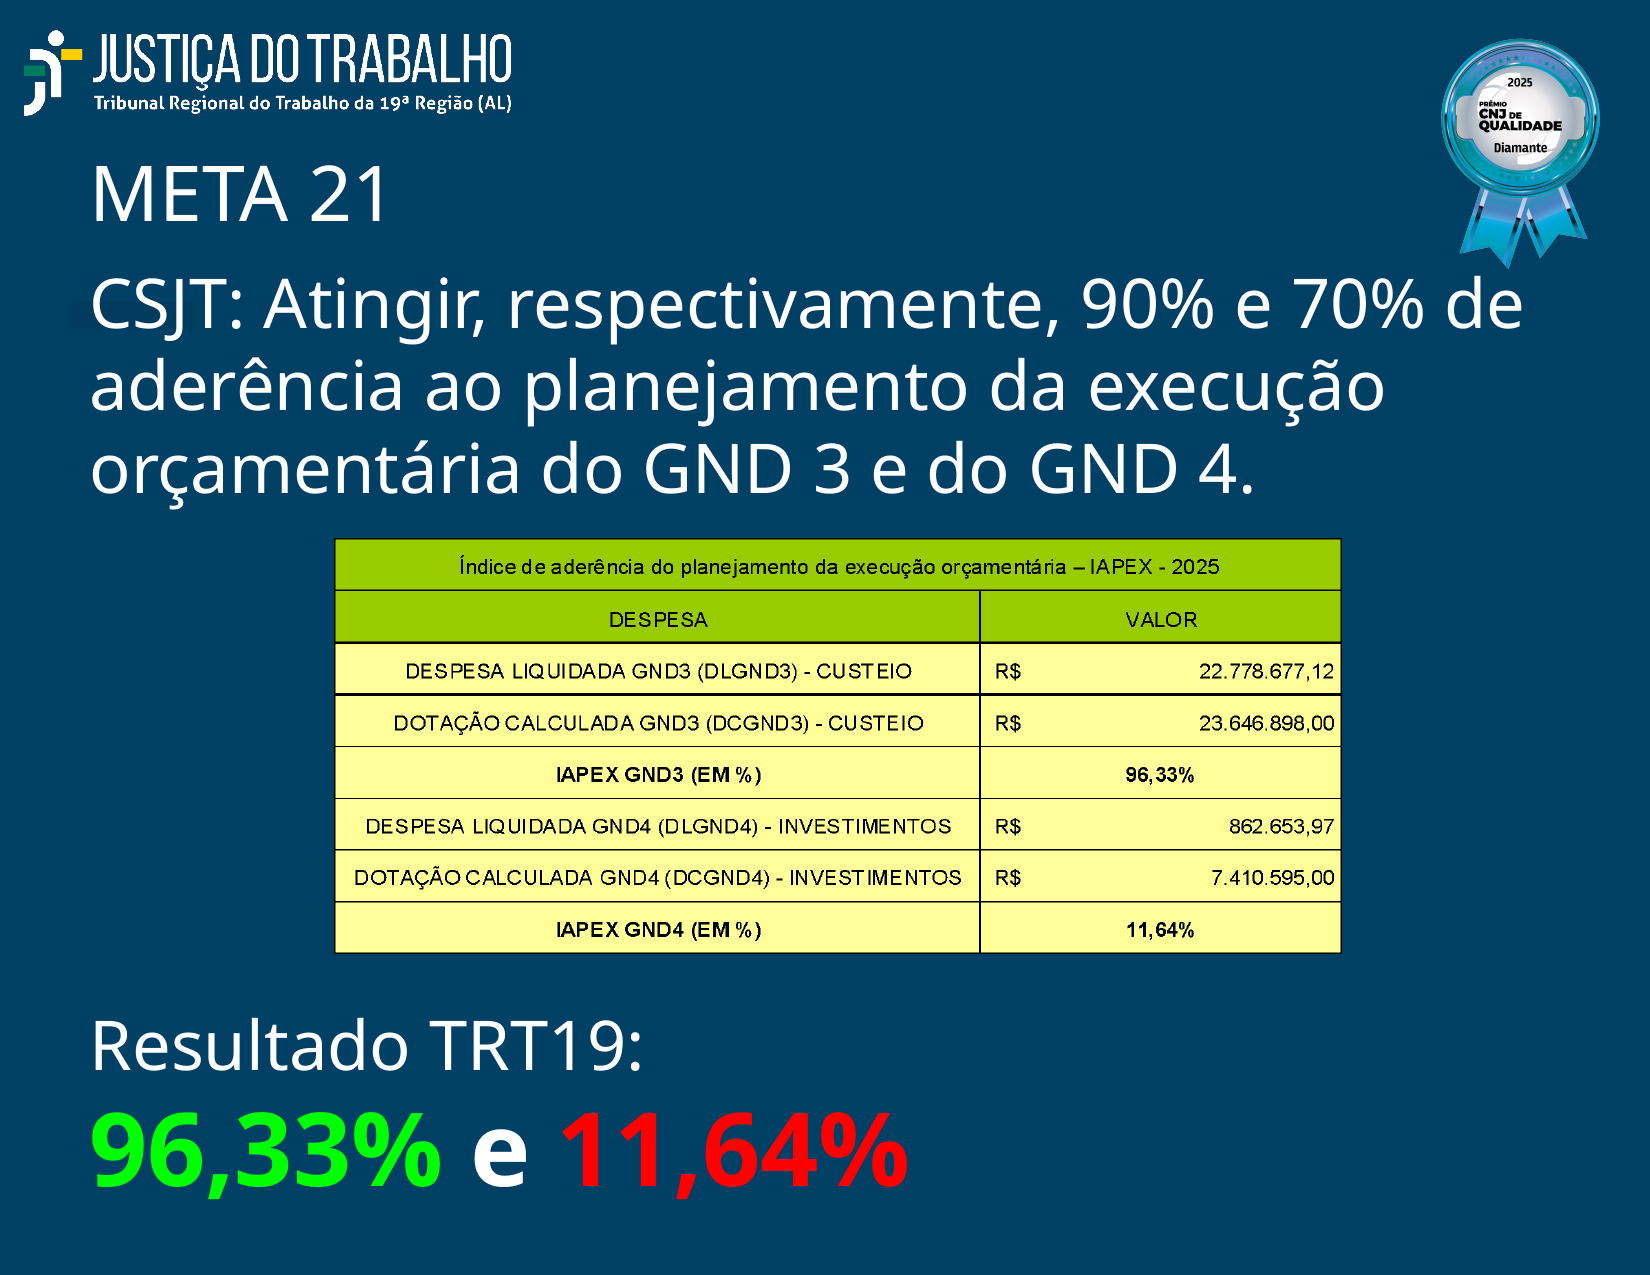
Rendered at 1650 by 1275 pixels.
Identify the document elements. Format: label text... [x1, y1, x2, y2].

picture [334, 538, 1342, 954]
title META 21 CSJT: Atingir, respectivamente, 90% e 70% de aderência ao planejamento da execução orçamentária do GND 3 e do GND 4. Resultado TRT19: 96,33% e 11,64% [71, 263, 1581, 1225]
picture [24, 30, 511, 116]
picture [1440, 37, 1601, 271]
